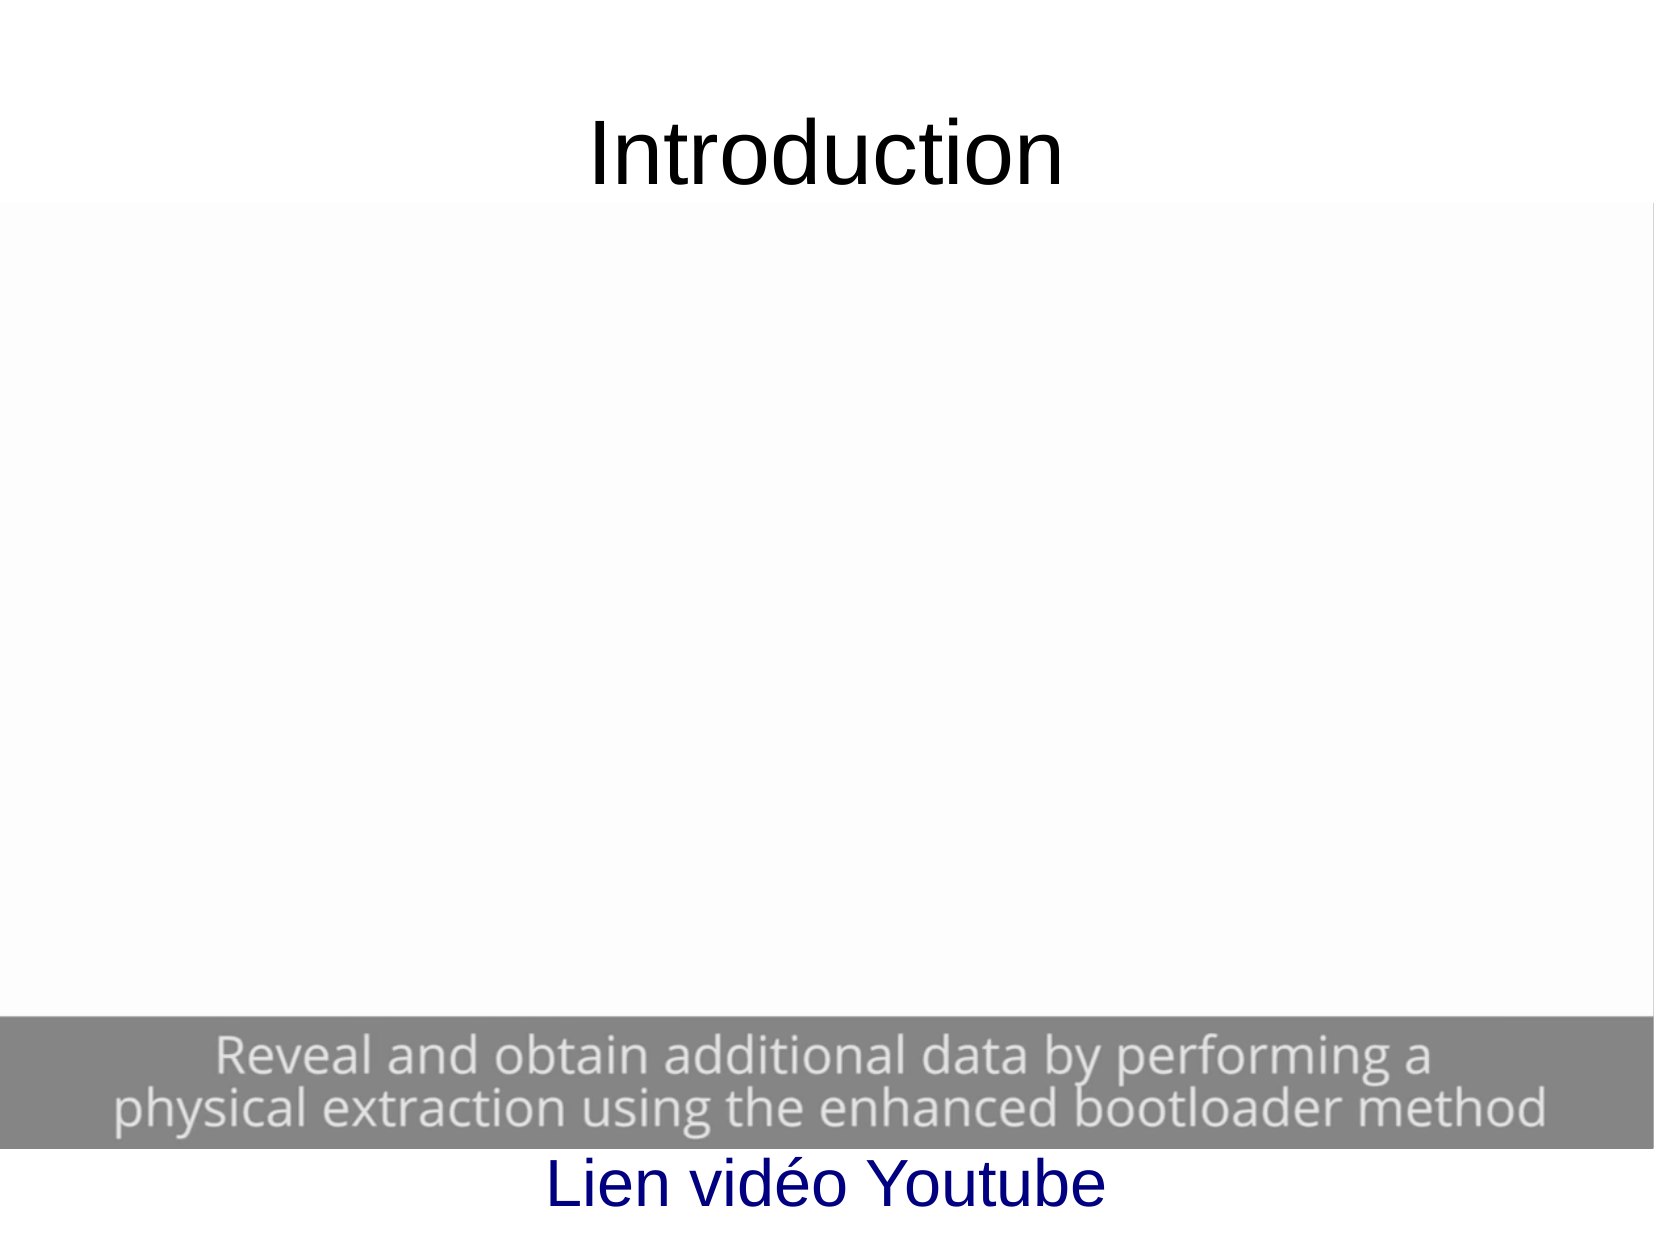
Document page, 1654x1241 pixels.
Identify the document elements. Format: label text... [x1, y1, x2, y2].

text_box [0, 201, 1654, 1149]
subtitle Lien vidéo Youtube [82, 1149, 1571, 1228]
title Introduction [82, 49, 1571, 201]
